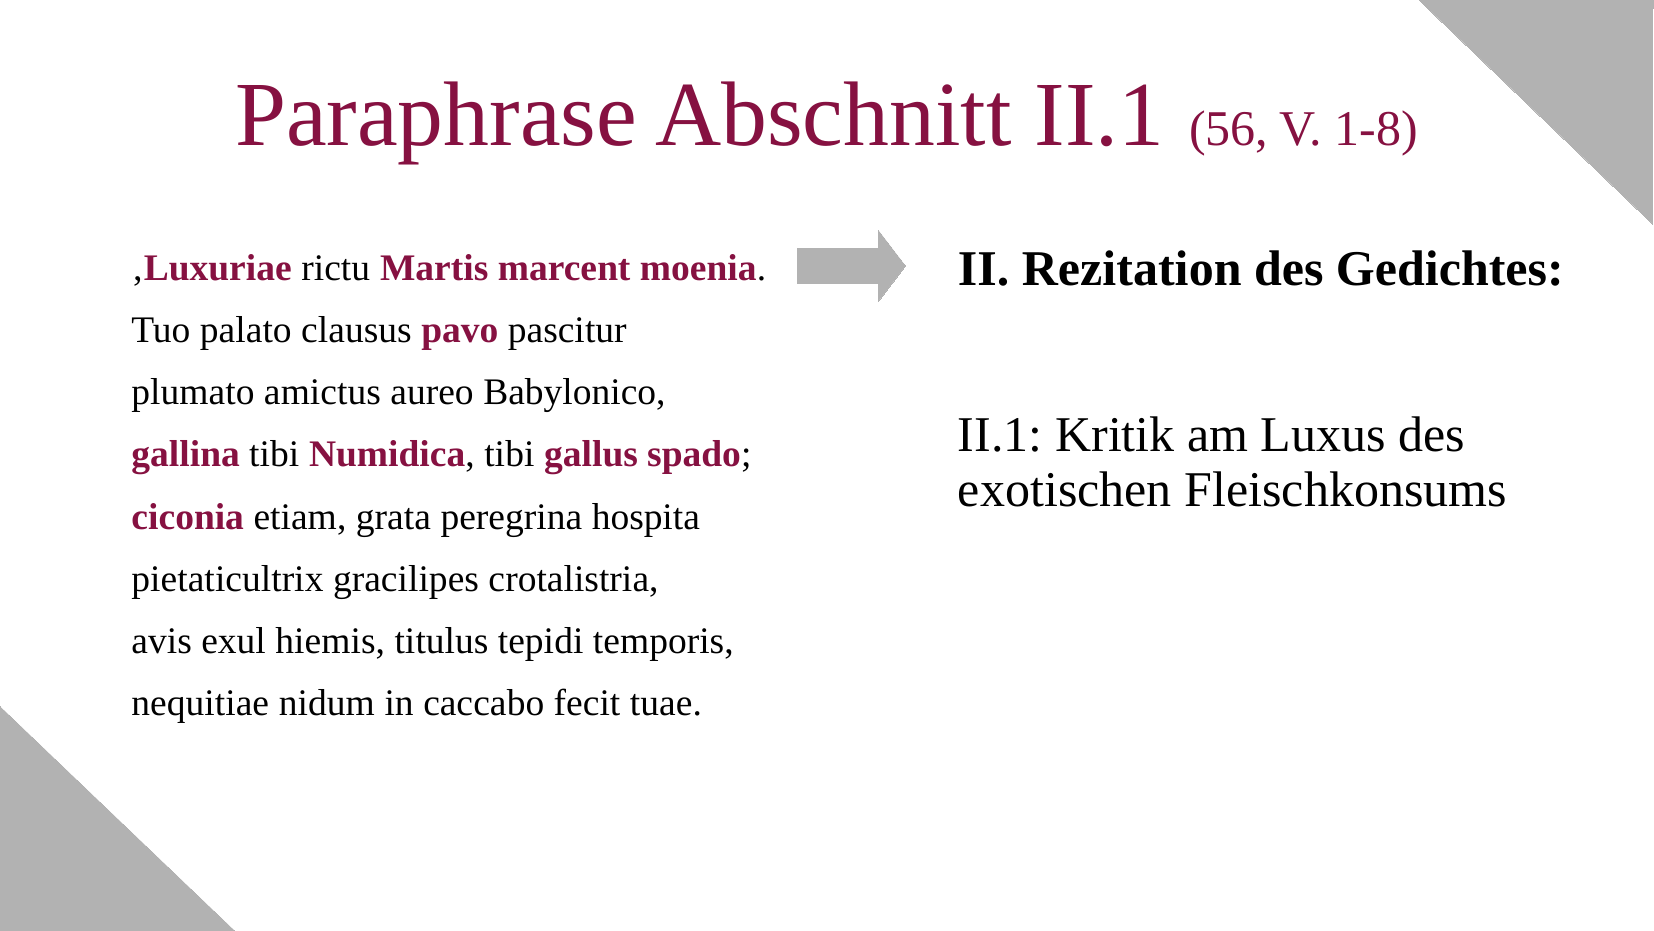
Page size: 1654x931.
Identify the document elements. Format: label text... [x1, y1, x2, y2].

text_box [0, 706, 235, 931]
text_box II. Rezitation des Gedichtes: II.1: Kritik am Luxus des exotischen Fleischkonsums [943, 233, 1587, 627]
text_box [798, 230, 906, 302]
text_box [1419, 0, 1654, 225]
text_box ‚Luxuriae rictu Martis marcent moenia. Tuo palato clausus pavo pascitur plumato amictus aureo Babylonico, gallina tibi Numidica, tibi gallus spado; ciconia etiam, grata peregrina hospita pietaticultrix gracilipes crotalistria, avis exul hiemis, titulus tepidi temporis, nequitiae nidum in caccabo fecit tuae. [116, 218, 798, 762]
title Paraphrase Abschnitt II.1 (56, V. 1-8) [82, 37, 1571, 193]
